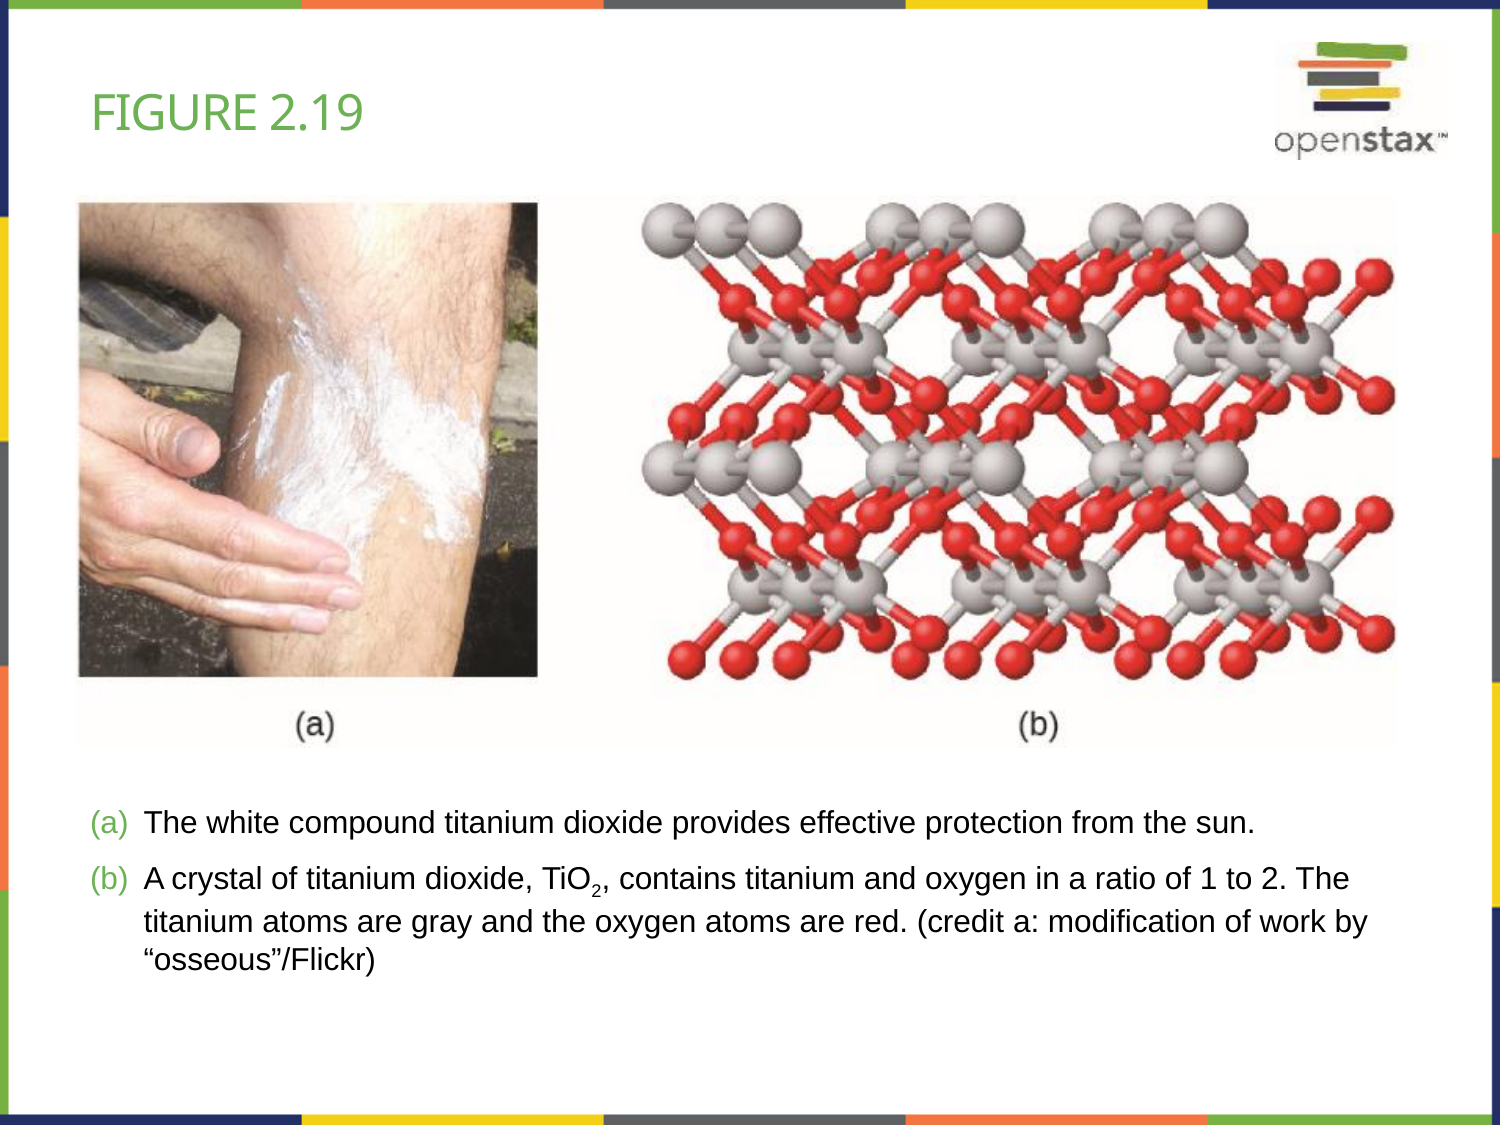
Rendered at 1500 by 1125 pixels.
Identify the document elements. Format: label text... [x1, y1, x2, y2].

title Figure 2.19 [75, 39, 1398, 148]
picture [0, 0, 1500, 1125]
list The white compound titanium dioxide provides effective protection from the sun. A crystal of titanium dioxide, TiO2, contains titanium and oxygen in a ratio of 1 to 2. The titanium atoms are gray and the oxygen atoms are red. (credit a: modification of work by “osseous”/Flickr) [75, 794, 1398, 986]
